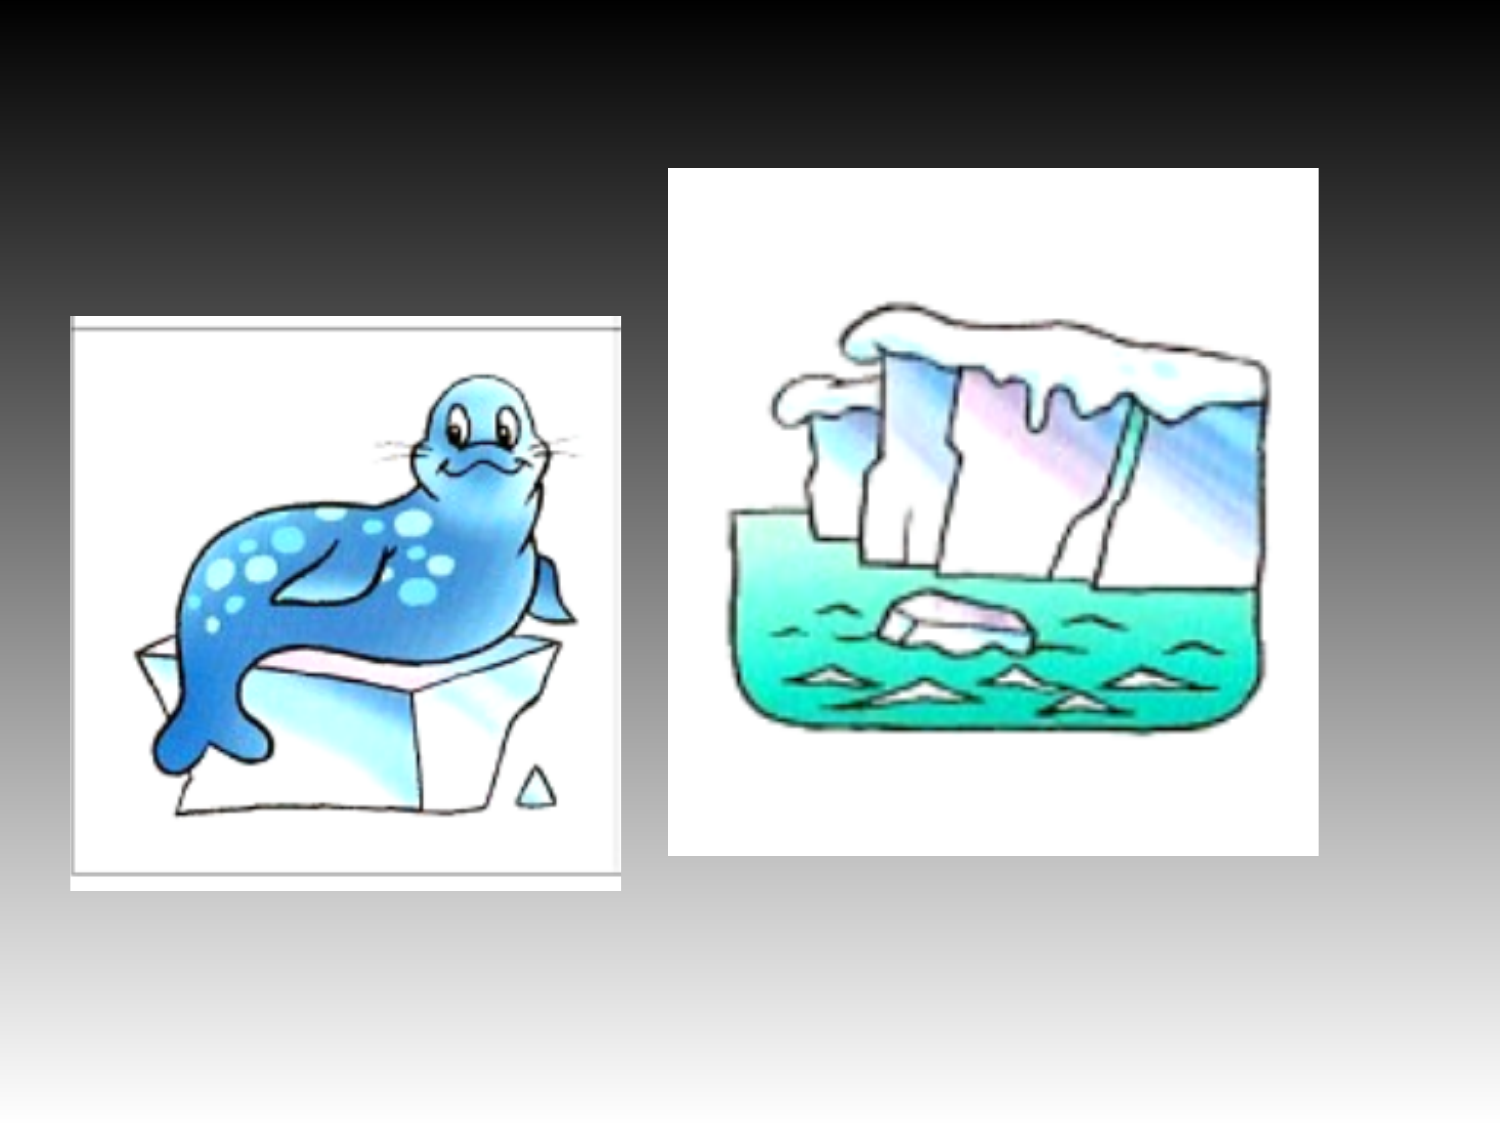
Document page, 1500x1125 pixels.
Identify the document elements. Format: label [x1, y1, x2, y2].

picture [668, 168, 1319, 856]
picture [70, 316, 622, 891]
